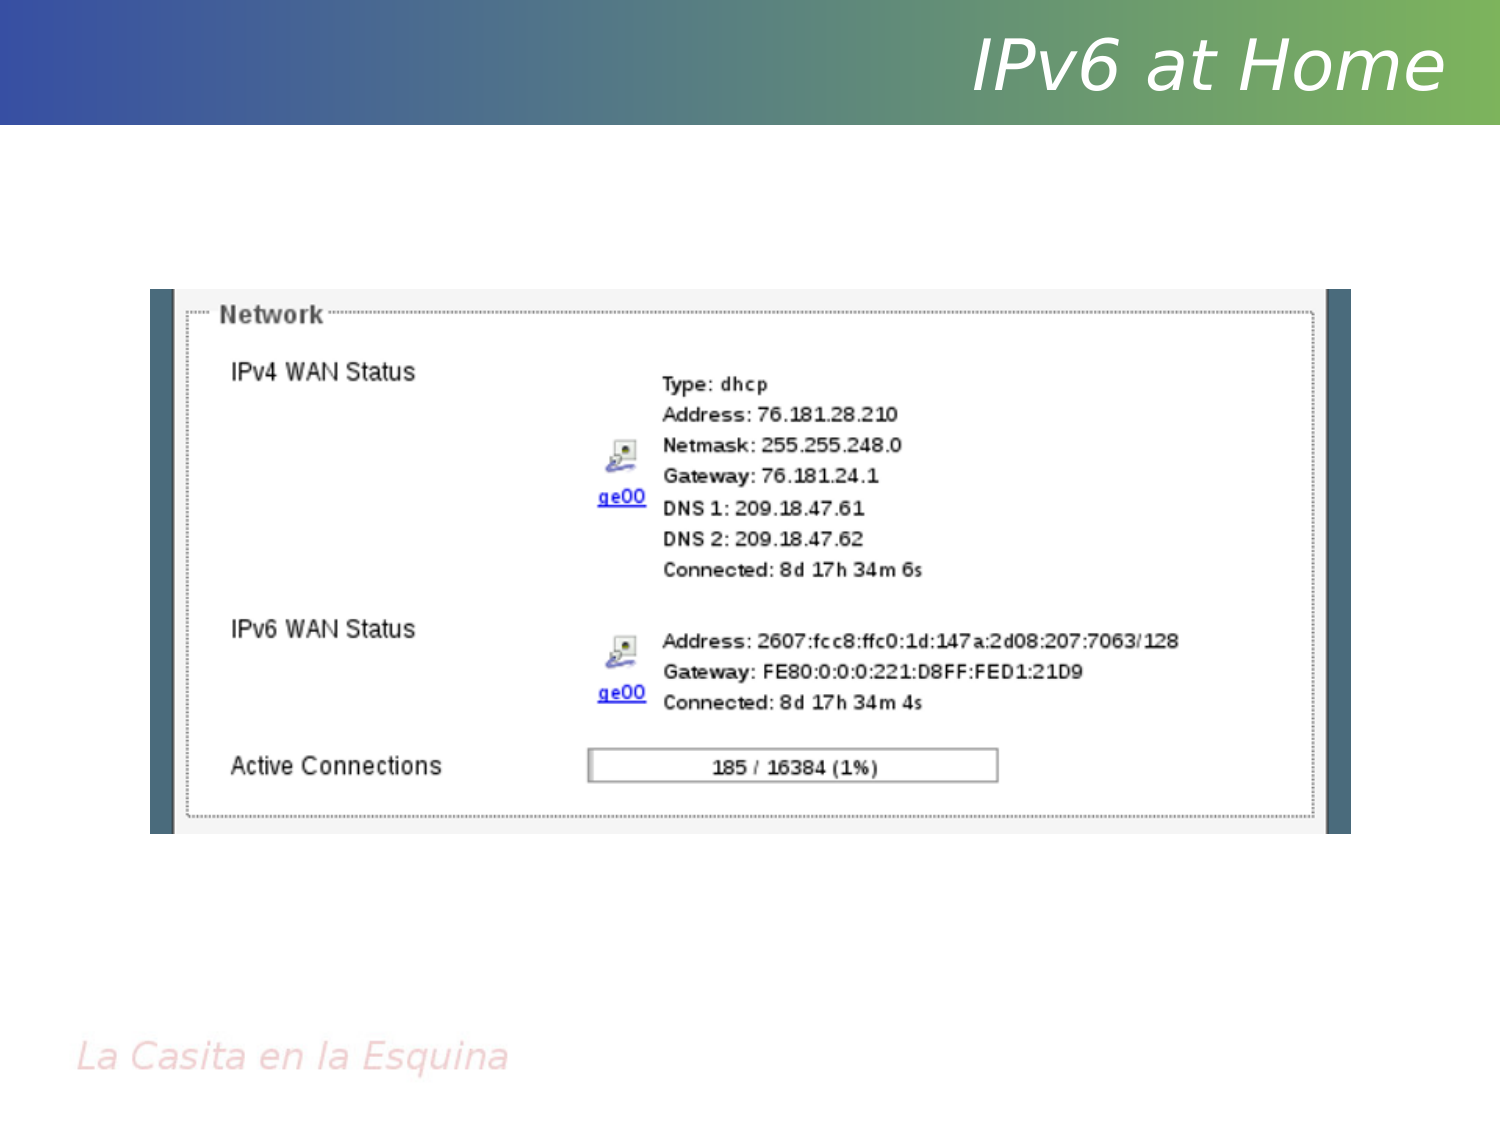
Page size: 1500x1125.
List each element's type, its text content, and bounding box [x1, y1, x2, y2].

picture [45, 1019, 545, 1095]
title IPv6 at Home [62, 12, 1463, 113]
picture [150, 289, 1351, 834]
